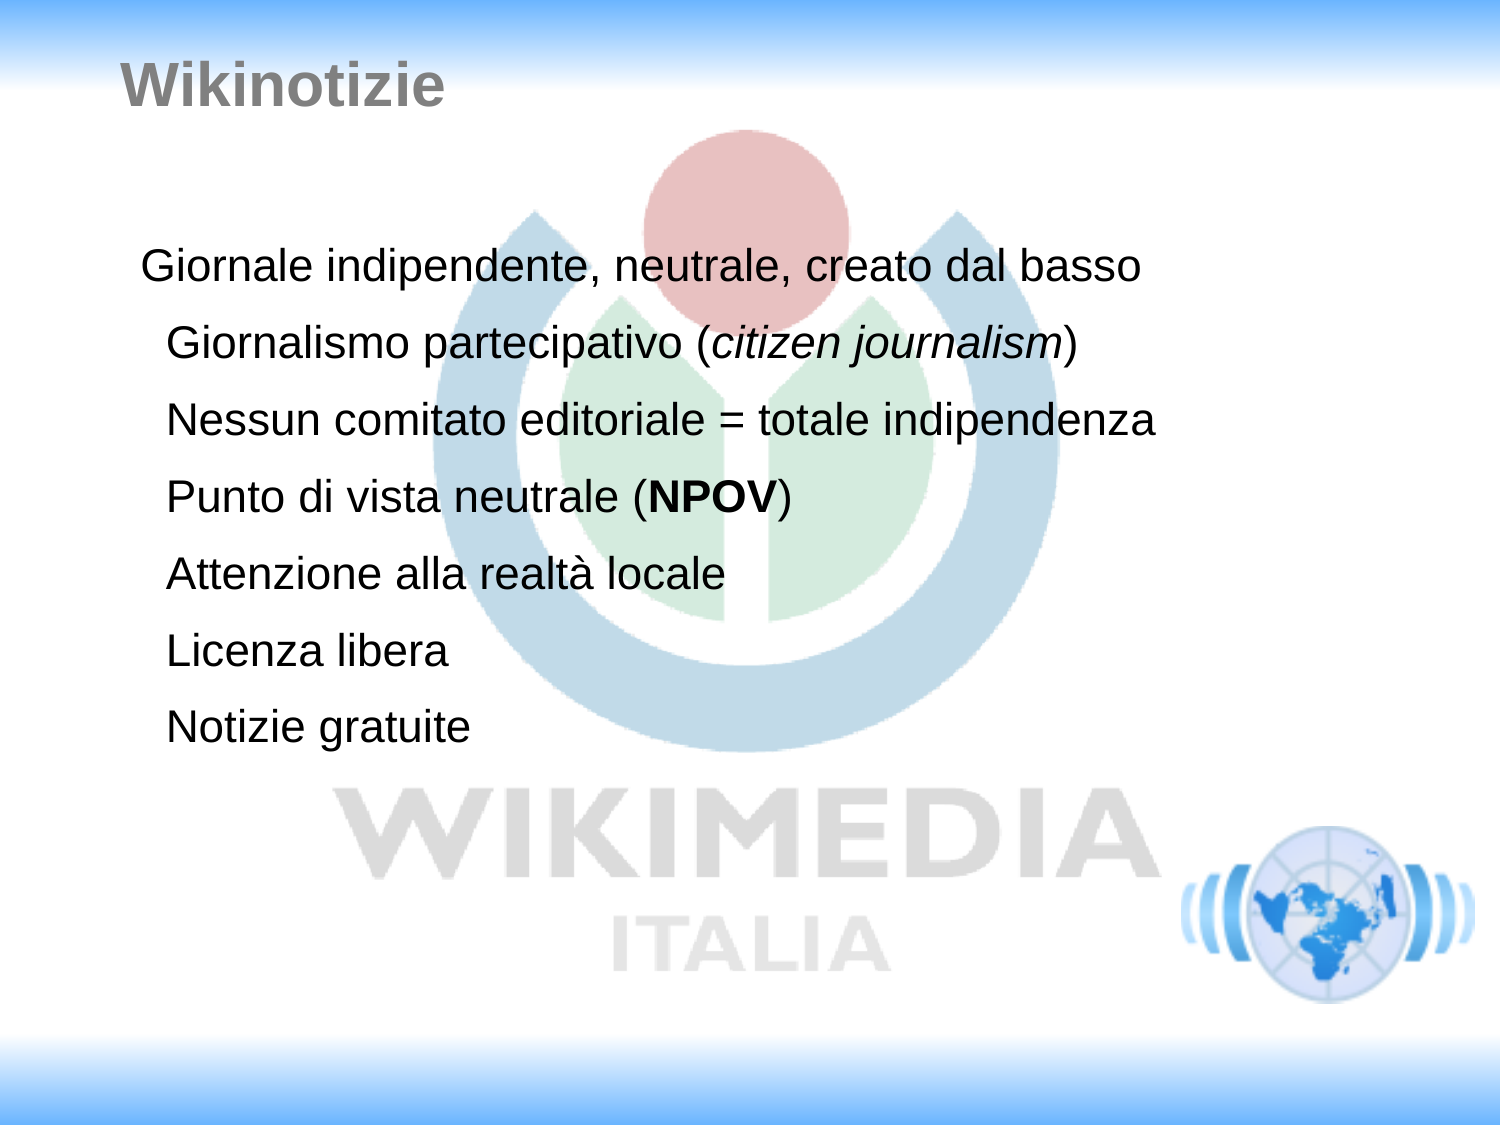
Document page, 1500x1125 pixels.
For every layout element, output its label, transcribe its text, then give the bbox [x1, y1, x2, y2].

text_box Wikinotizie [120, 50, 1479, 120]
text_box [0, 0, 1500, 91]
picture [75, 91, 1475, 1034]
text_box [0, 1034, 1500, 1125]
text_box Giornale indipendente, neutrale, creato dal basso Giornalismo partecipativo (citizen journalism) Nessun comitato editoriale = totale indipendenza Punto di vista neutrale (NPOV) Attenzione alla realtà locale Licenza libera Notizie gratuite [125, 206, 1290, 761]
